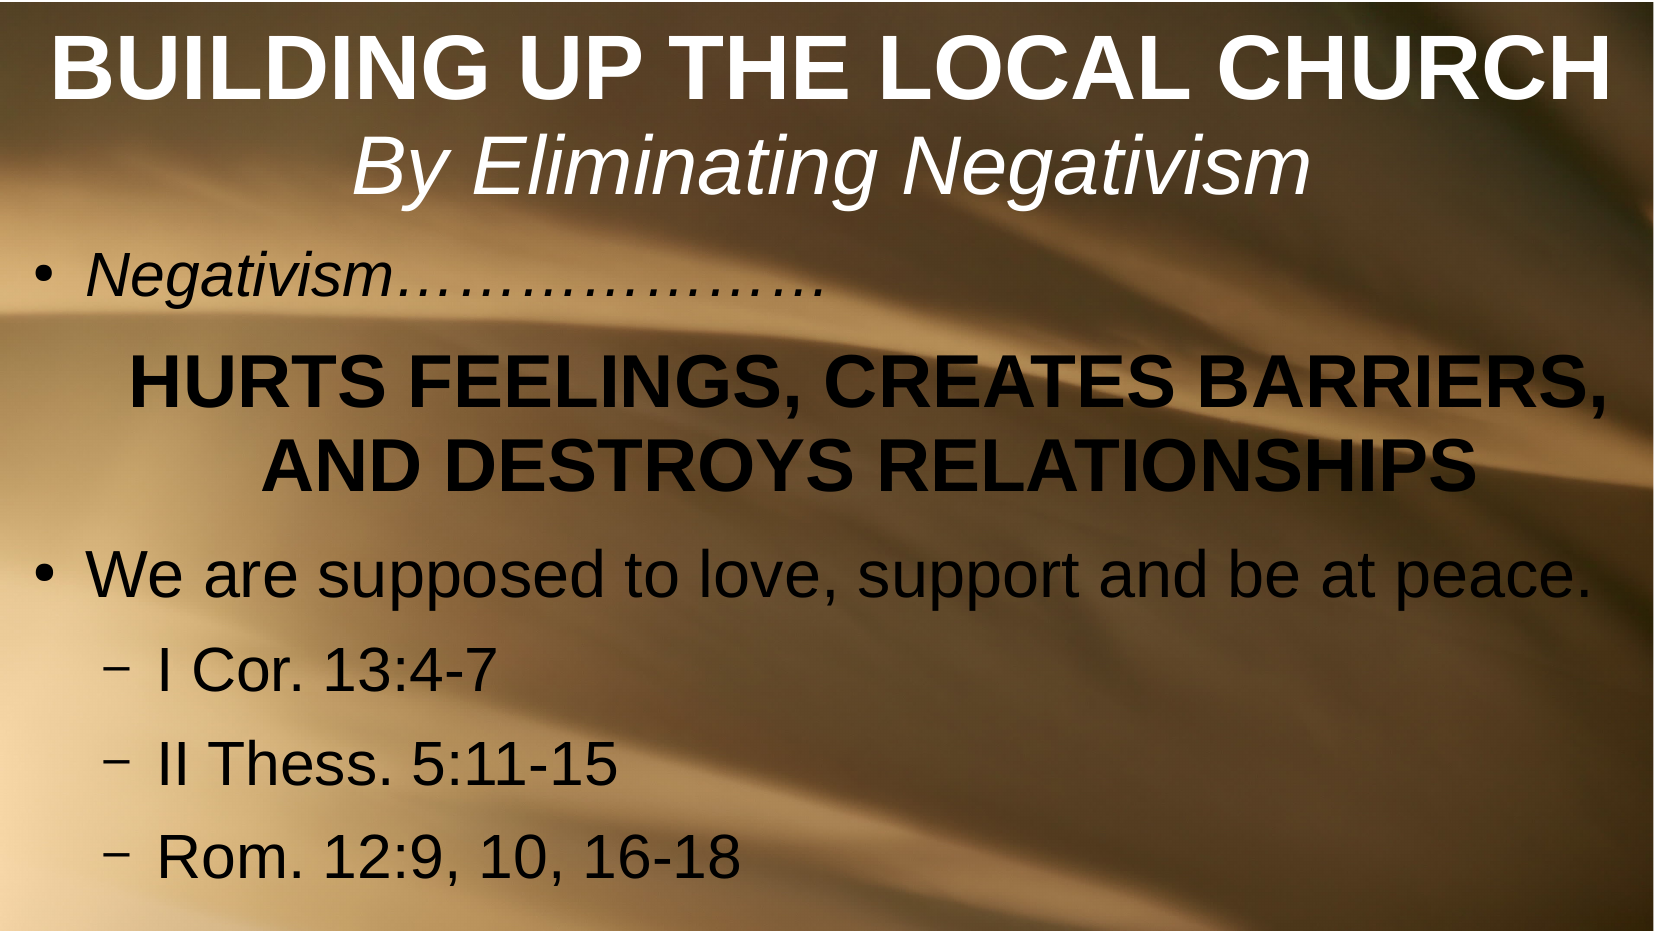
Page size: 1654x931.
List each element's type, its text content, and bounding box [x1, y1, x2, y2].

picture [0, 2, 1654, 931]
title BUILDING UP THE LOCAL CHURCH By Eliminating Negativism [15, 12, 1651, 218]
list Negativism………………… HURTS FEELINGS, CREATES BARRIERS, AND DESTROYS RELATIONSHIPS We are supposed to love, support and be at peace. I Cor. 13:4-7 II Thess. 5:11-15 Rom. 12:9, 10, 16-18 [15, 240, 1654, 931]
